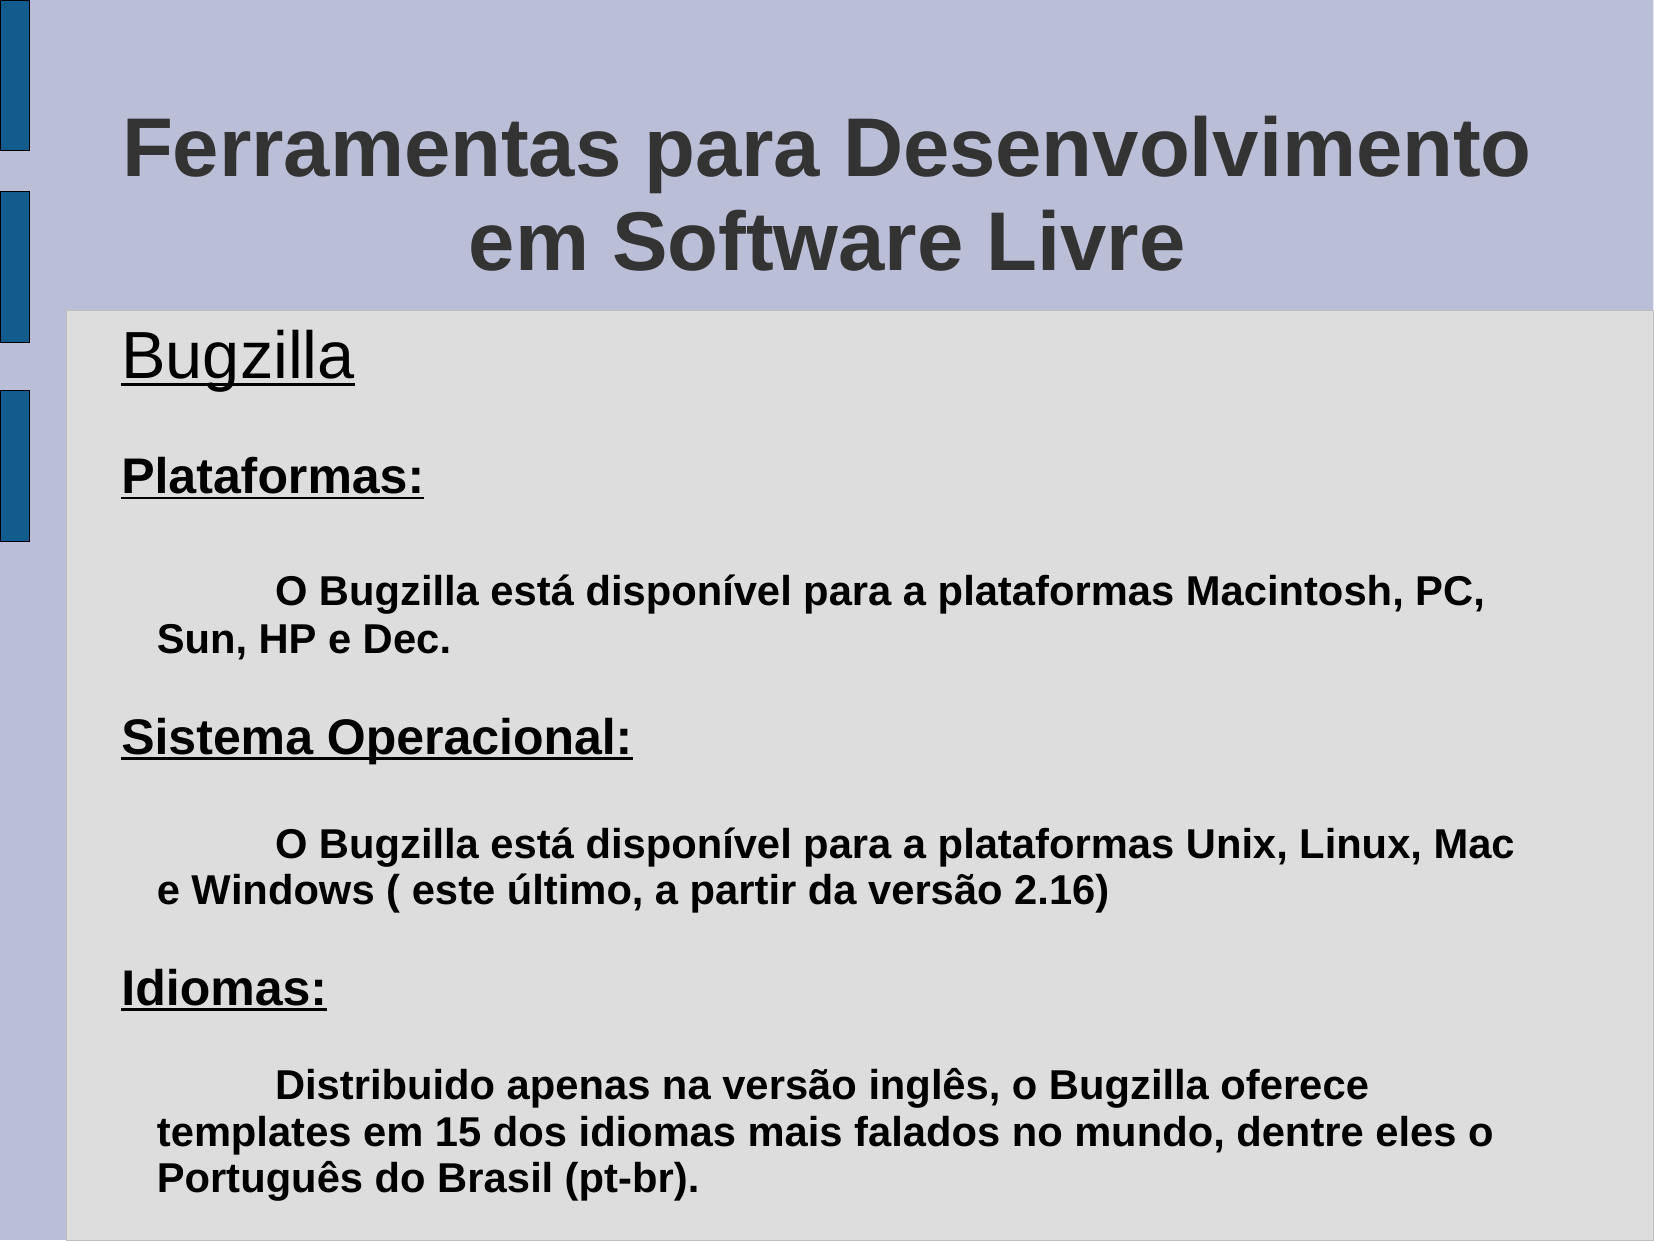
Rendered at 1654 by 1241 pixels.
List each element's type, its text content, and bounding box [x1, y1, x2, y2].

title Ferramentas para Desenvolvimento em Software Livre [121, 91, 1534, 233]
subtitle Bugzilla Plataformas: O Bugzilla está disponível para a plataformas Macintosh, PC, Sun, HP e Dec. Sistema Operacional: O Bugzilla está disponível para a plataformas Unix, Linux, Mac e Windows ( este último, a partir da versão 2.16) Idiomas: Distribuido apenas na versão inglês, o Bugzilla oferece templates em 15 dos idiomas mais falados no mundo, dentre eles o Português do Brasil (pt-br). [121, 233, 1534, 1241]
